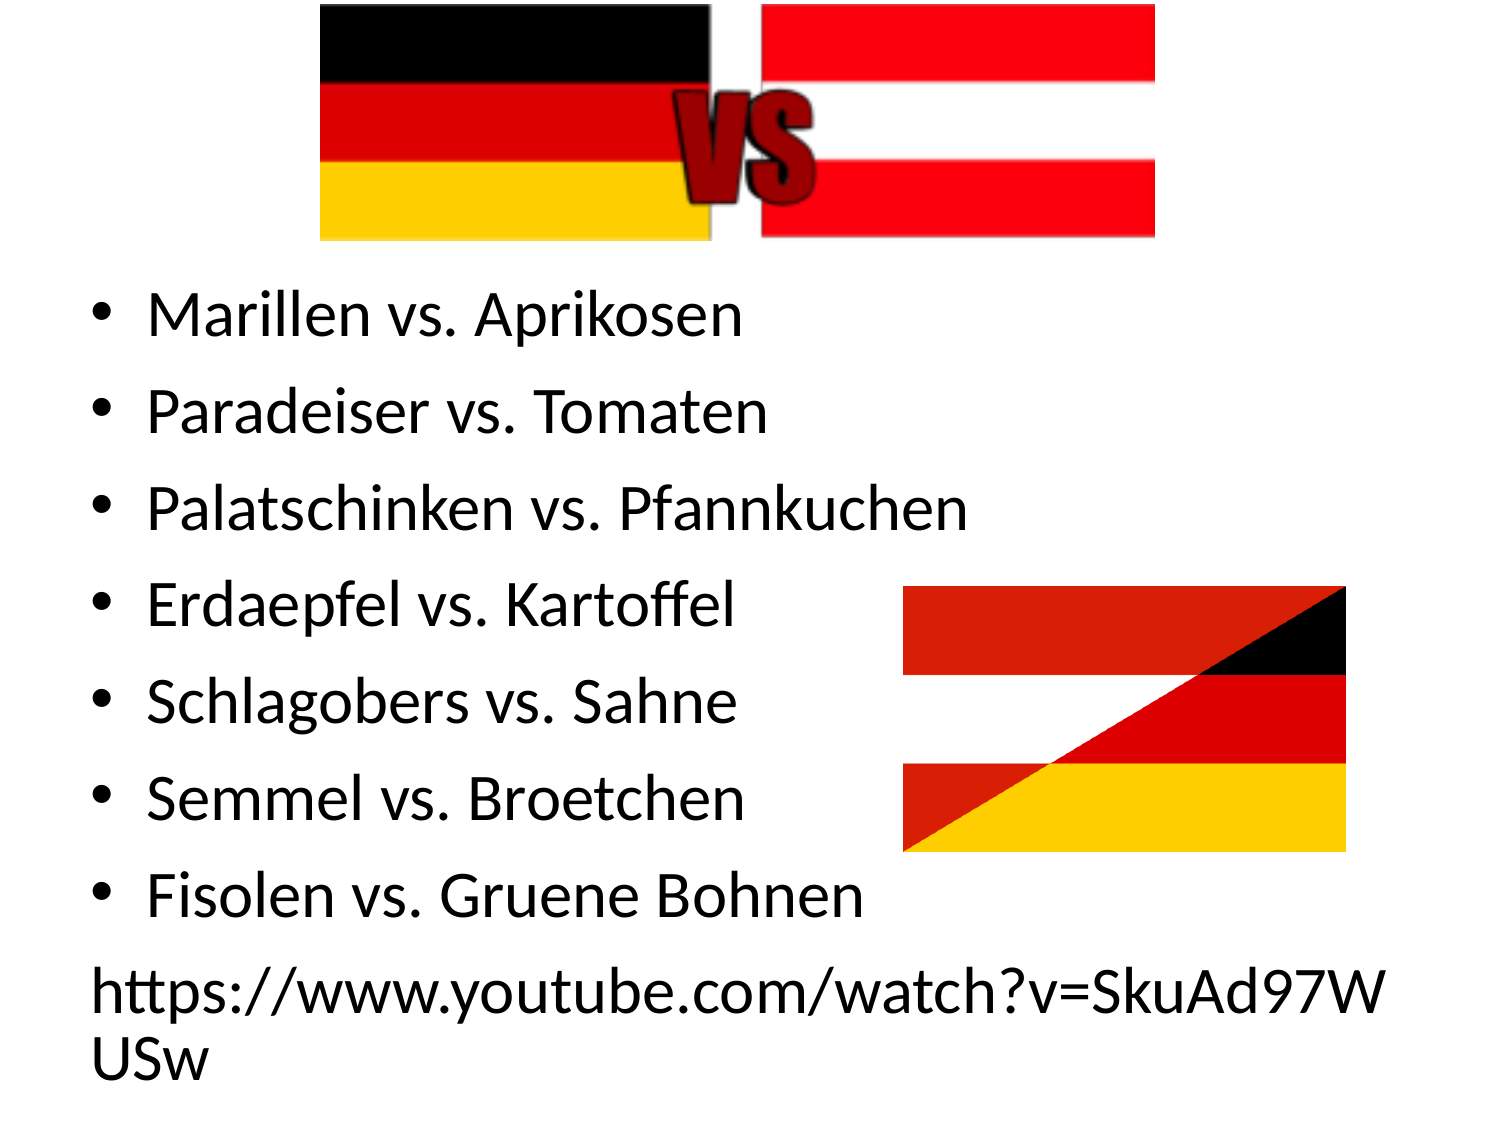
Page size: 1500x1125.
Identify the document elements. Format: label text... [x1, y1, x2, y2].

list Marillen vs. Aprikosen Paradeiser vs. Tomaten Palatschinken vs. Pfannkuchen Erdaepfel vs. Kartoffel Schlagobers vs. Sahne Semmel vs. Broetchen Fisolen vs. Gruene Bohnen https://www.youtube.com/watch?v=SkuAd97WUSw [75, 262, 1426, 1083]
picture [903, 586, 1346, 852]
picture [320, 4, 1155, 241]
